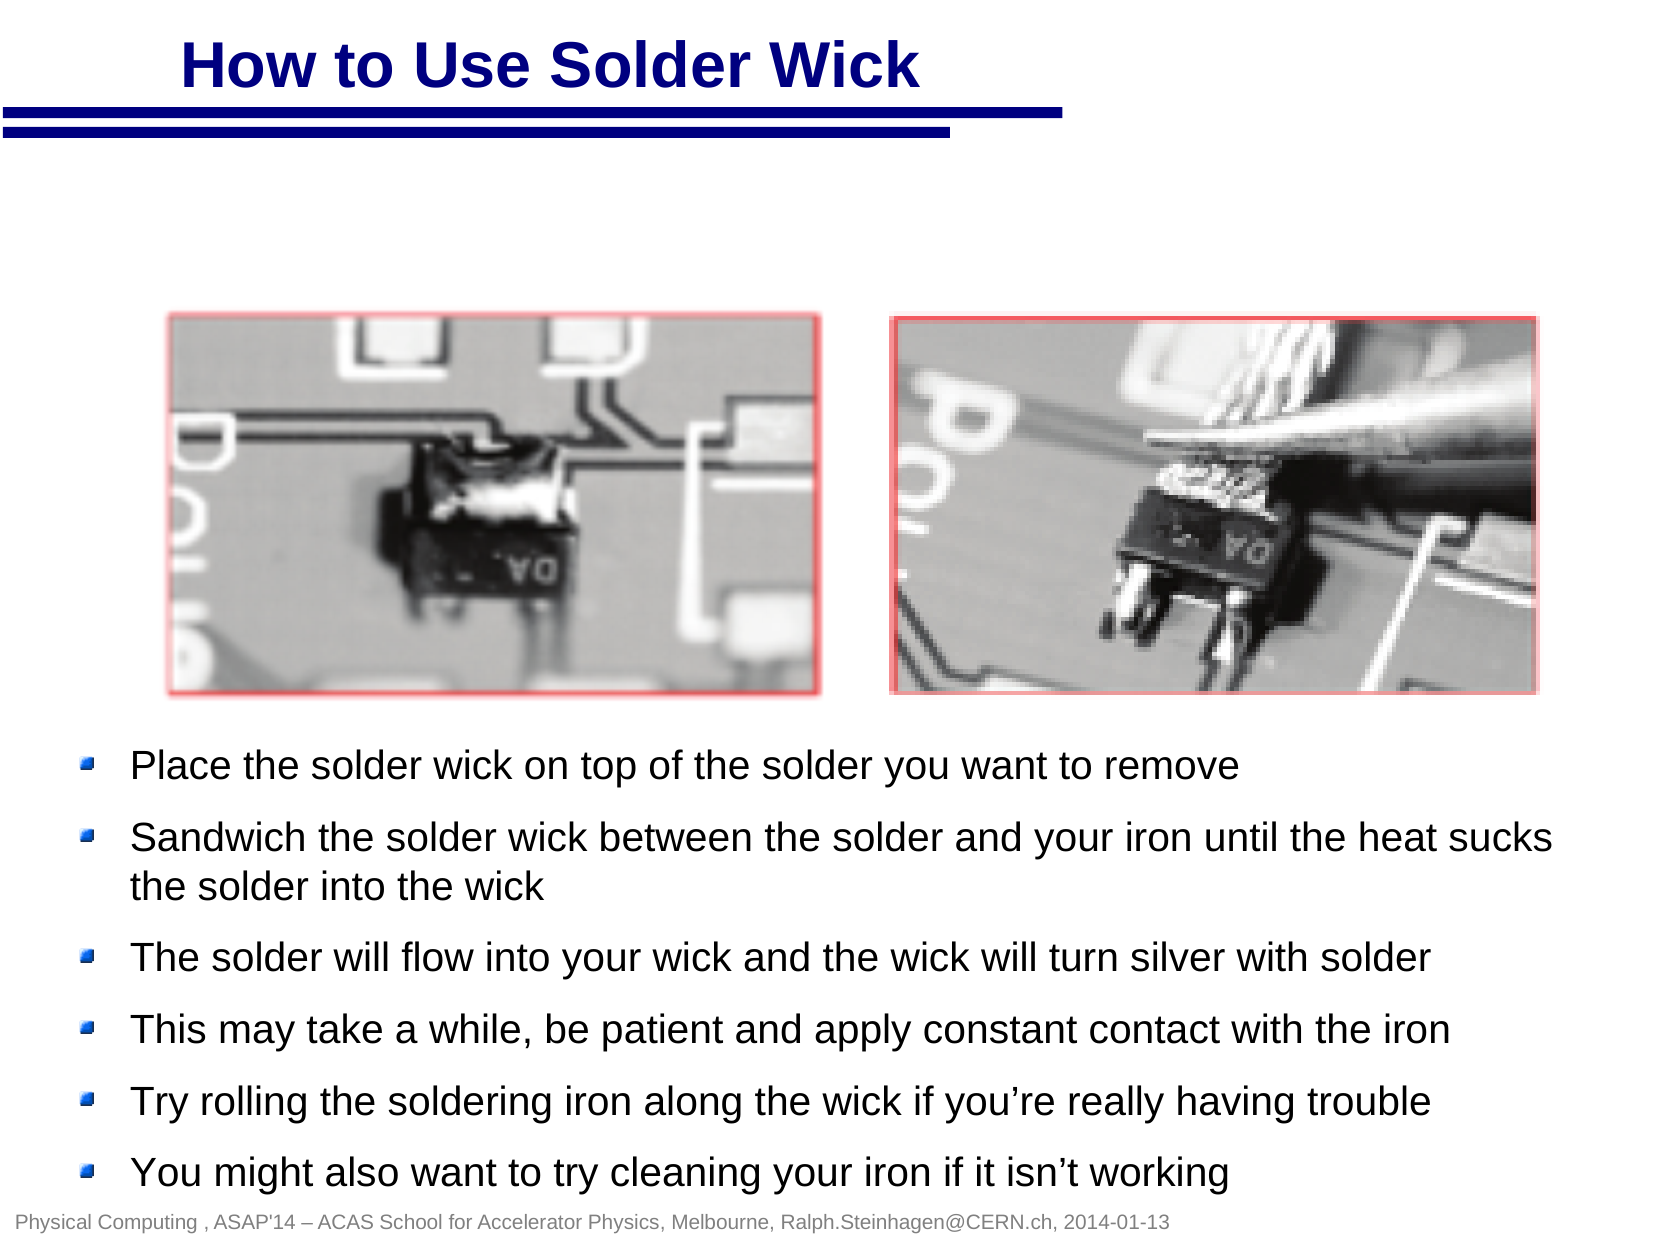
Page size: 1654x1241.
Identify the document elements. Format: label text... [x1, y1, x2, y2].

title How to Use Solder Wick [165, 0, 1323, 124]
list Place the solder wick on top of the solder you want to remove Sandwich the solder wick between the solder and your iron until the heat sucks the solder into the wick The solder will flow into your wick and the wick will turn silver with solder This may take a while, be patient and apply constant contact with the iron Try rolling the soldering iron along the wick if you’re really having trouble You might also want to try cleaning your iron if it isn’t working [65, 731, 1628, 1205]
picture [151, 289, 839, 717]
picture [881, 303, 1558, 709]
